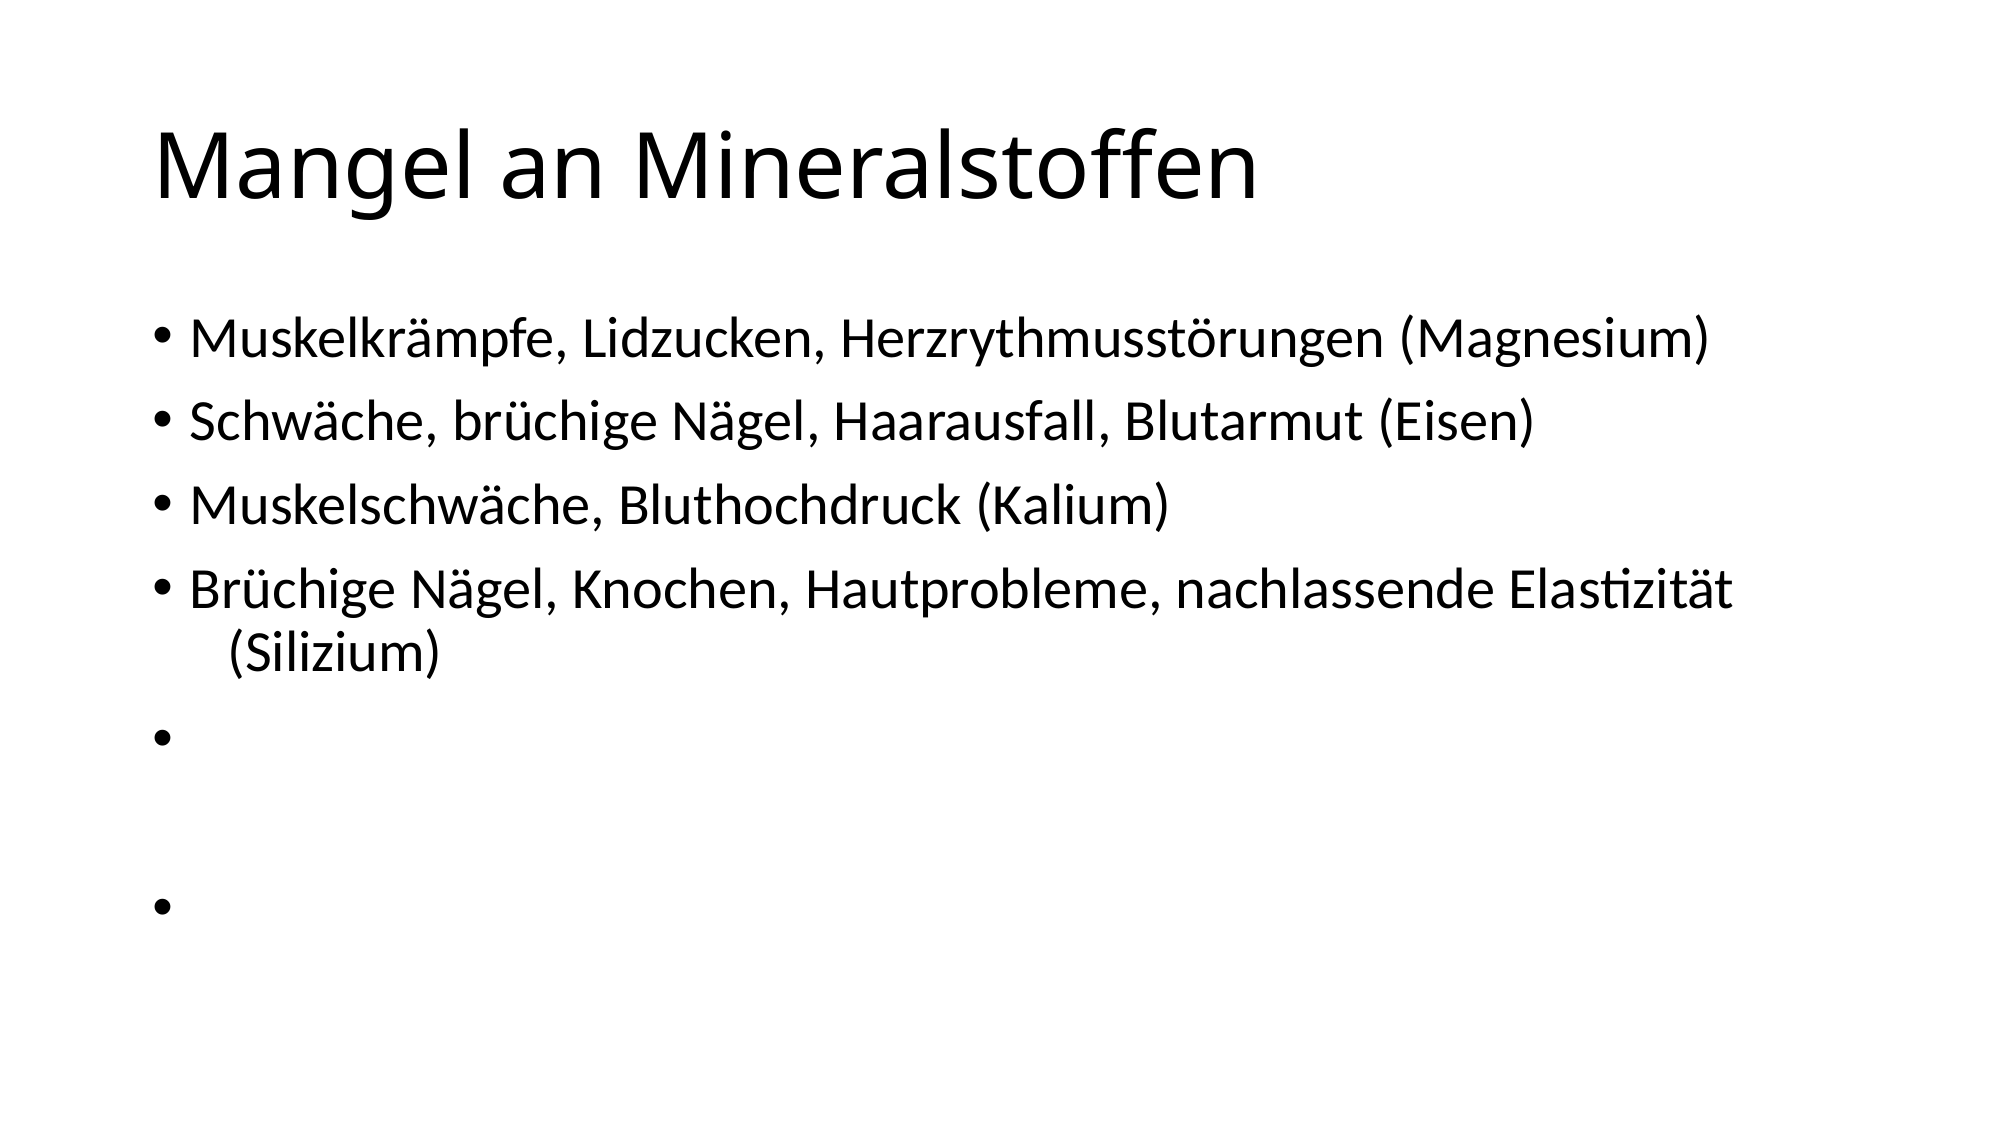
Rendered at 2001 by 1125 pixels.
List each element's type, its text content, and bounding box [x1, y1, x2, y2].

title Mangel an Mineralstoffen [137, 59, 1863, 278]
list Muskelkrämpfe, Lidzucken, Herzrythmusstörungen (Magnesium) Schwäche, brüchige Nägel, Haarausfall, Blutarmut (Eisen) Muskelschwäche, Bluthochdruck (Kalium) Brüchige Nägel, Knochen, Hautprobleme, nachlassende Elastizität (Silizium) [137, 299, 1863, 1014]
